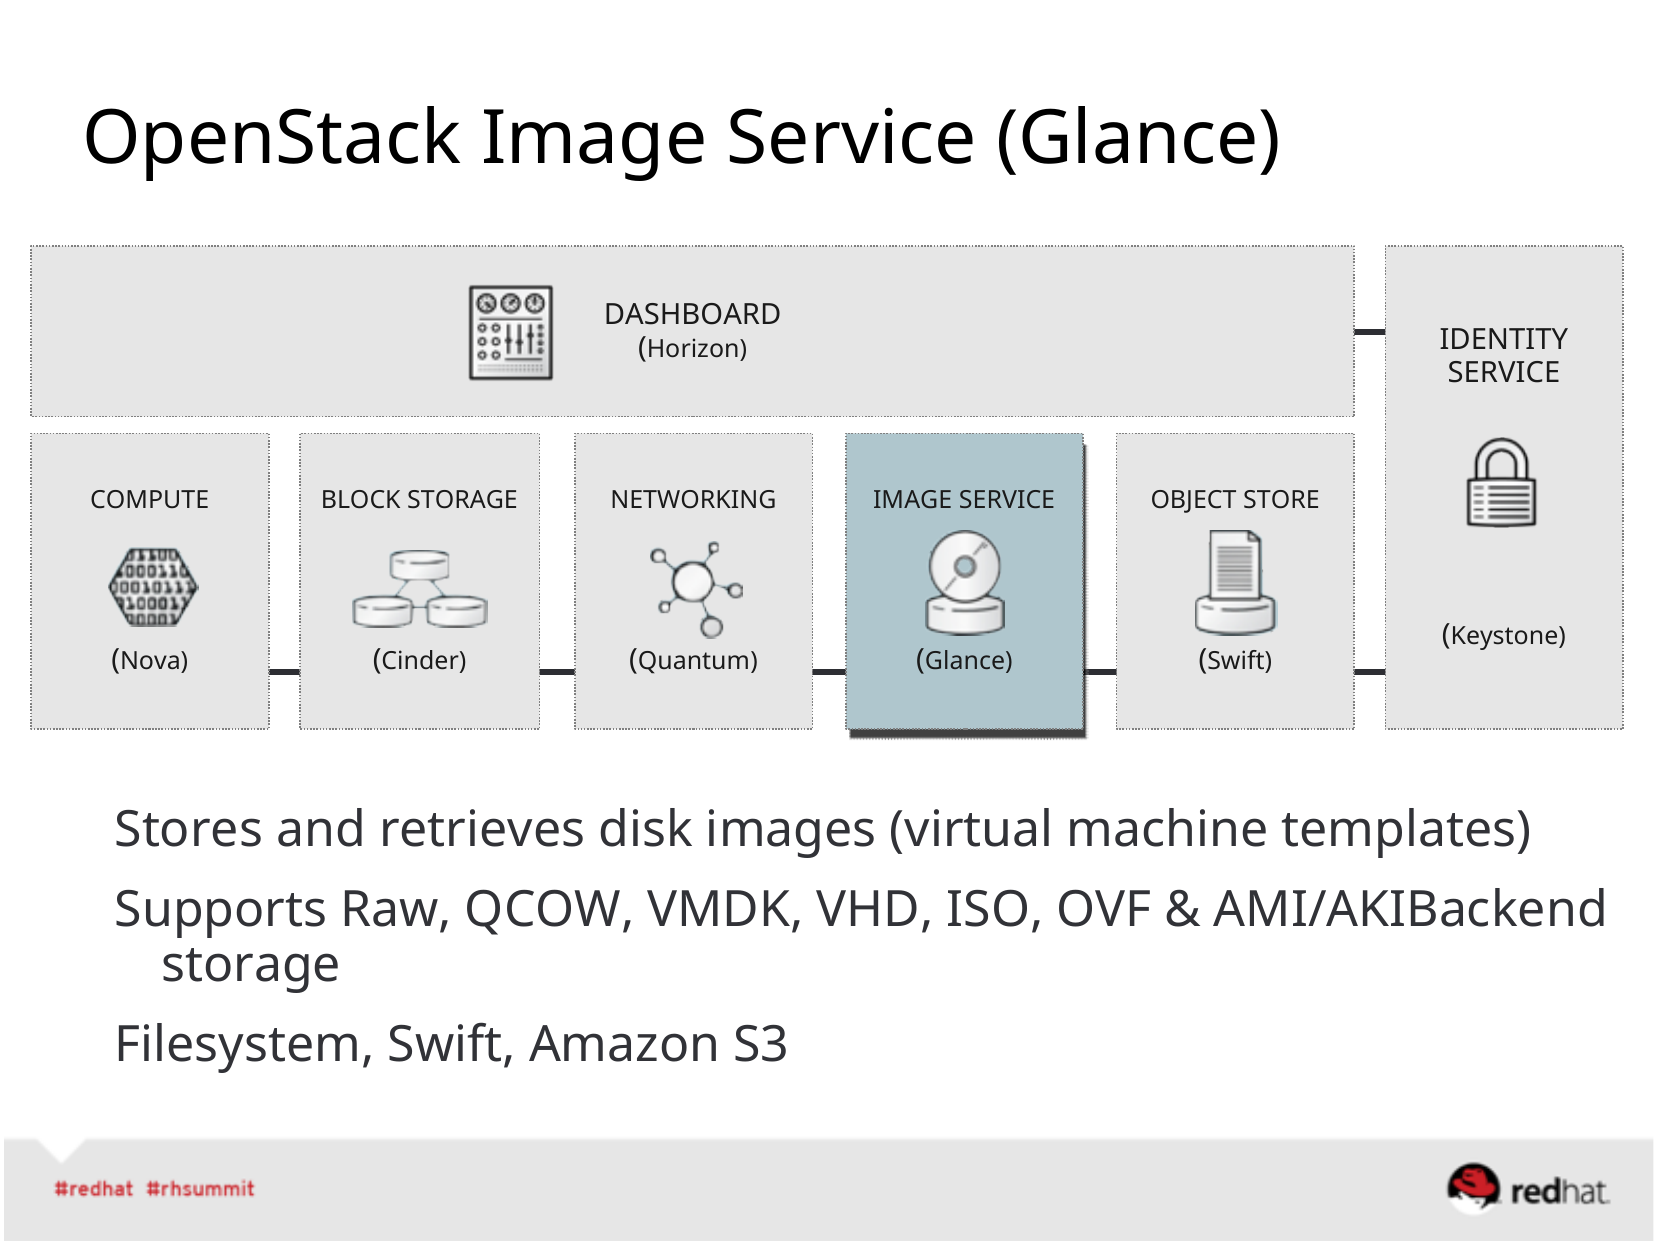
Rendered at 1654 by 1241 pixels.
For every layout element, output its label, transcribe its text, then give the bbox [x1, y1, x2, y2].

text_box COMPUTE (Nova) [31, 433, 269, 730]
text_box BLOCK STORAGE (Cinder) [299, 433, 540, 730]
text_box DASHBOARD (Horizon) [31, 245, 1355, 417]
text_box Stores and retrieves disk images (virtual machine templates) Supports Raw, QCOW, VMDK, VHD, ISO, OVF & AMI/AKIBackend storage Filesystem, Swift, Amazon S3 [39, 802, 1613, 1071]
title OpenStack Image Service (Glance) [82, 52, 1571, 226]
text_box IDENTITY SERVICE (Keystone) [1385, 245, 1623, 730]
picture [4, 4, 1654, 1241]
text_box IMAGE SERVICE (Glance) [845, 433, 1084, 730]
text_box OBJECT STORE (Swift) [1116, 433, 1355, 730]
text_box NETWORKING (Quantum) [574, 433, 813, 730]
